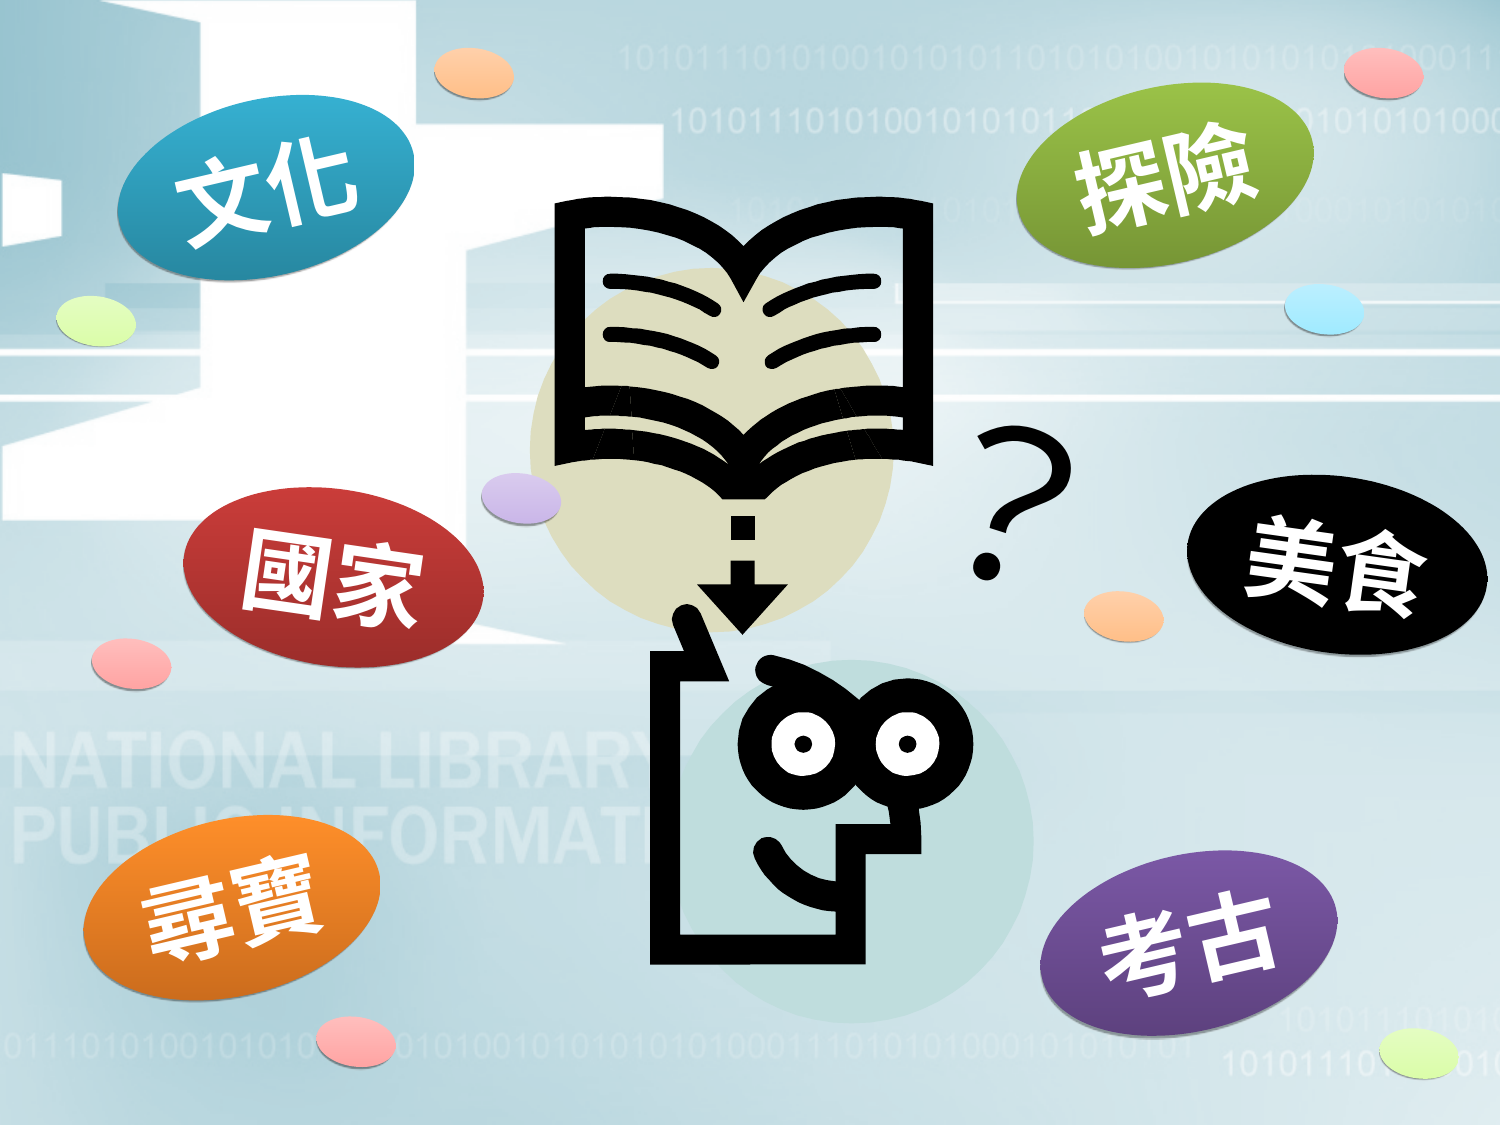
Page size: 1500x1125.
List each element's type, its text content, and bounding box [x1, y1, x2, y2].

text_box 文化 [117, 94, 415, 281]
text_box 國家 [183, 487, 484, 668]
text_box [91, 638, 172, 689]
text_box [1284, 284, 1365, 335]
picture [529, 196, 1034, 1024]
text_box [56, 295, 136, 347]
text_box [1344, 47, 1424, 99]
text_box [434, 47, 514, 99]
text_box 尋寶 [83, 836, 381, 1001]
text_box 探險 [1016, 82, 1314, 268]
text_box [1379, 1028, 1459, 1079]
text_box ？ [856, 338, 1230, 686]
text_box 美食 [1187, 474, 1488, 655]
text_box [316, 1016, 396, 1068]
text_box [481, 473, 562, 524]
text_box 考古 [1040, 850, 1338, 1036]
text_box [1084, 591, 1164, 642]
